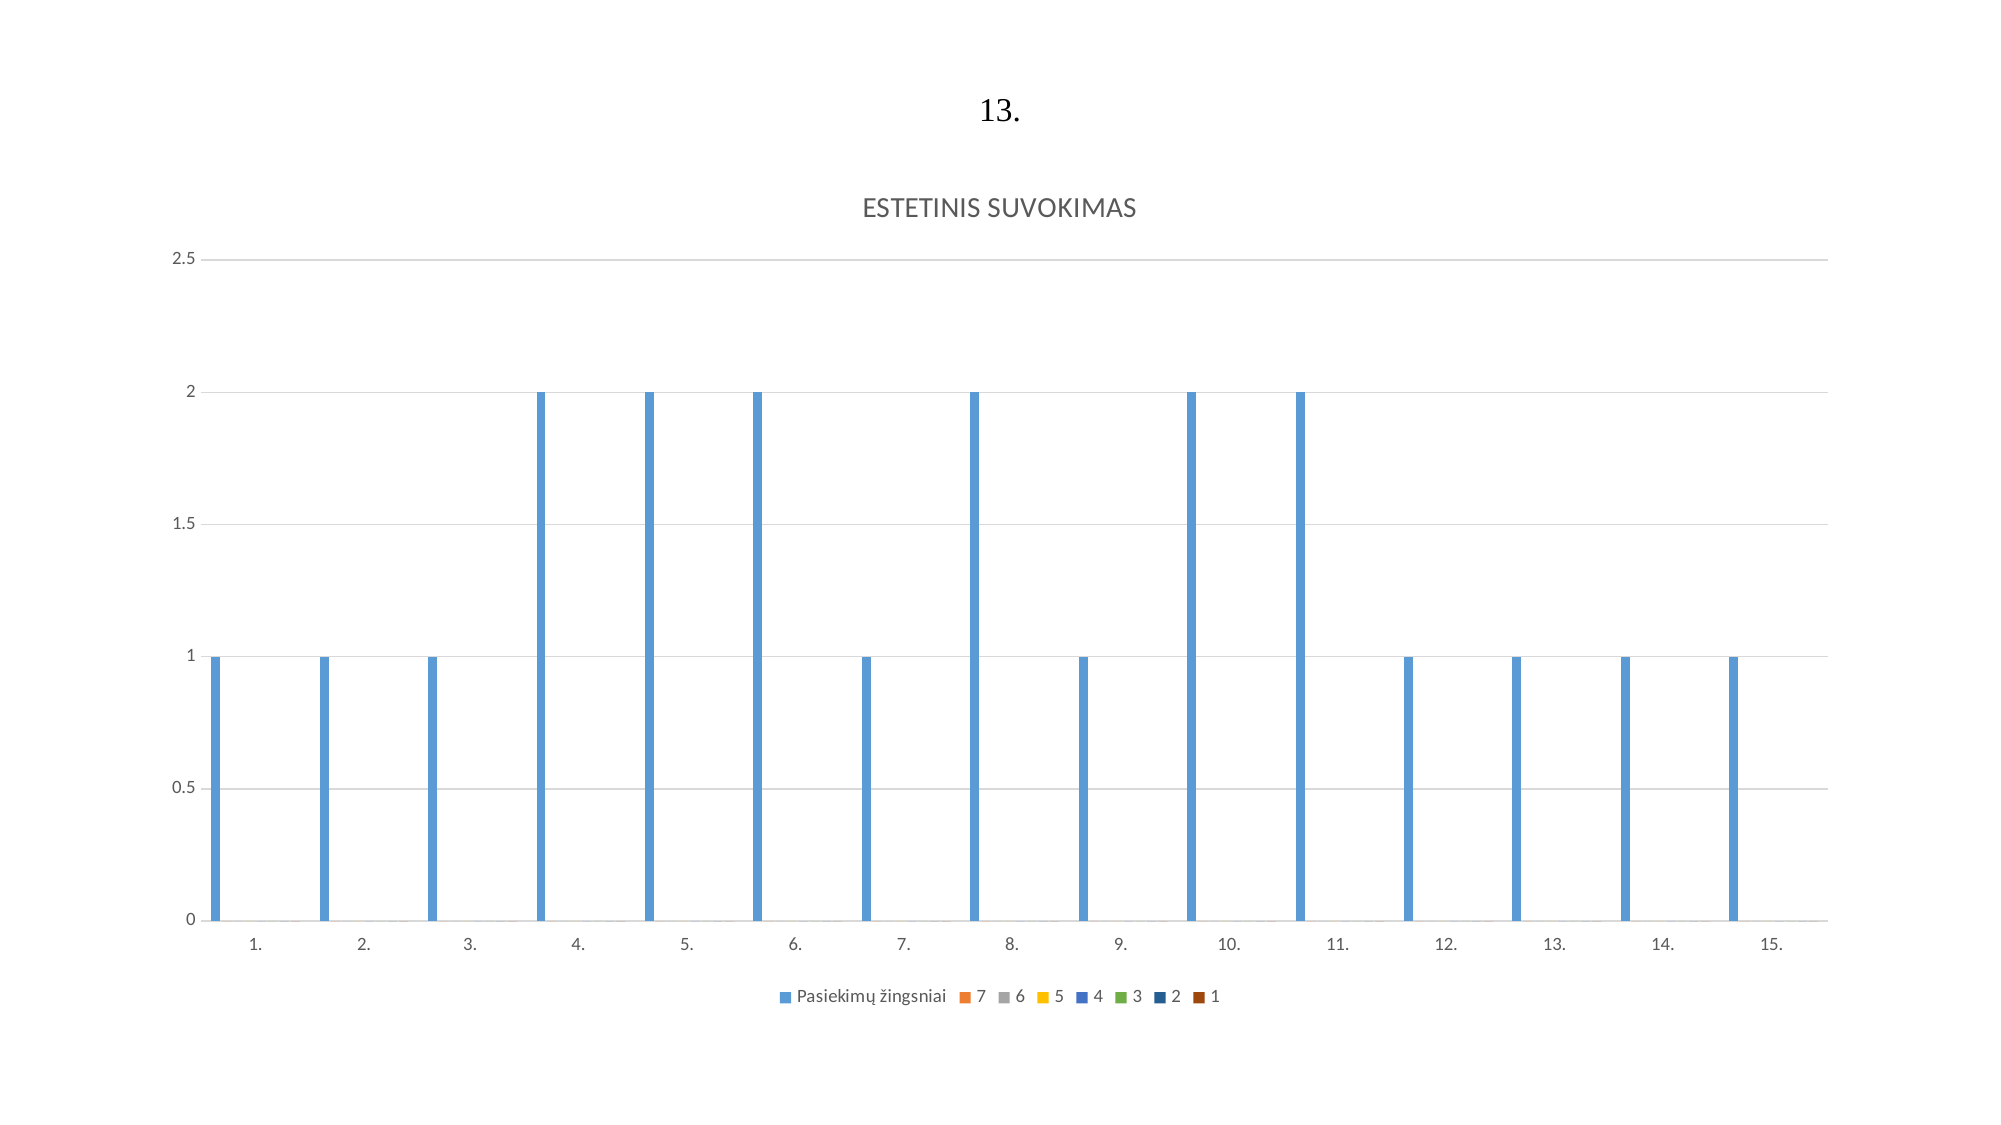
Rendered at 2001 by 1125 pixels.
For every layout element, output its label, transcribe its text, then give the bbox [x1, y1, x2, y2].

chart [137, 161, 1863, 1014]
title 13. [137, 59, 1863, 161]
